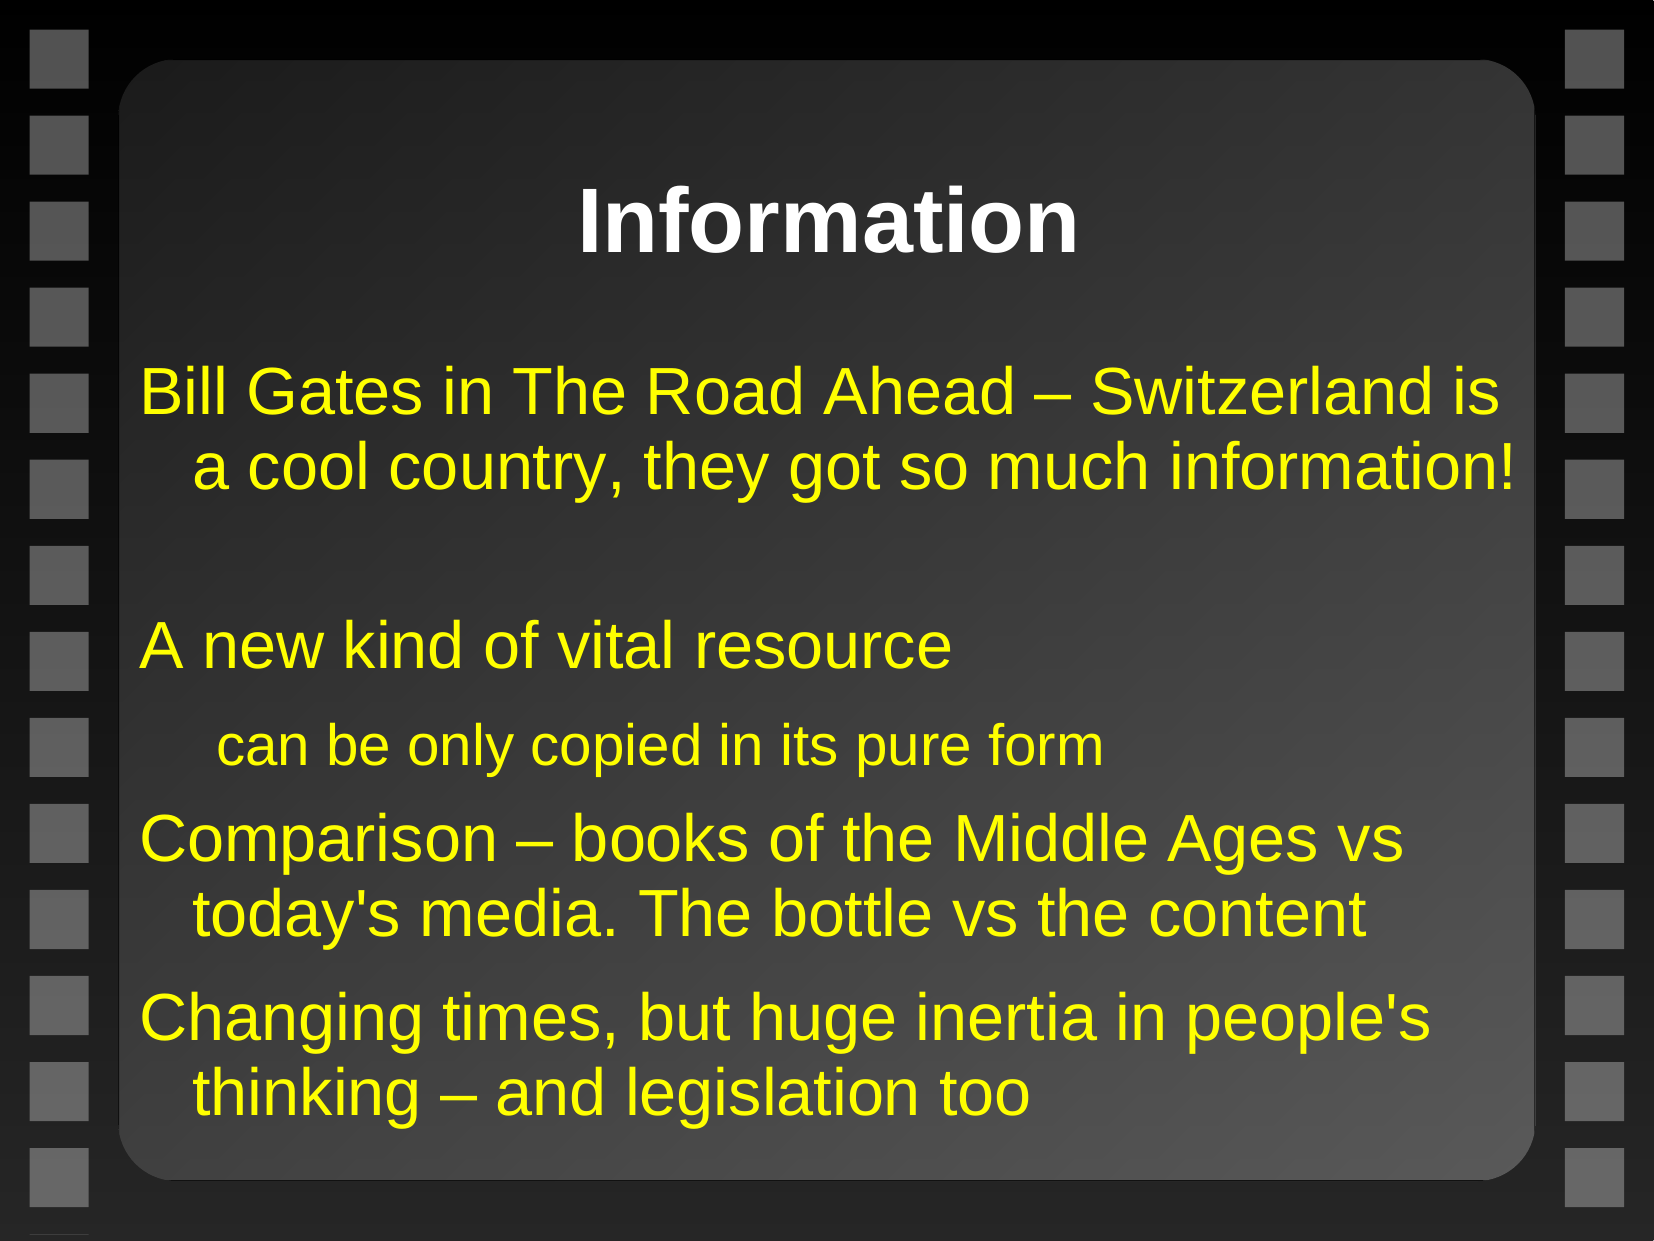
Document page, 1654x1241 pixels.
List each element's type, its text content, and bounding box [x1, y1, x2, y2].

title Information [123, 117, 1536, 325]
list Bill Gates in The Road Ahead – Switzerland is a cool country, they got so much information! A new kind of vital resource can be only copied in its pure form Comparison – books of the Middle Ages vs today's media. The bottle vs the content Changing times, but huge inertia in people's thinking – and legislation too [121, 354, 1534, 1130]
